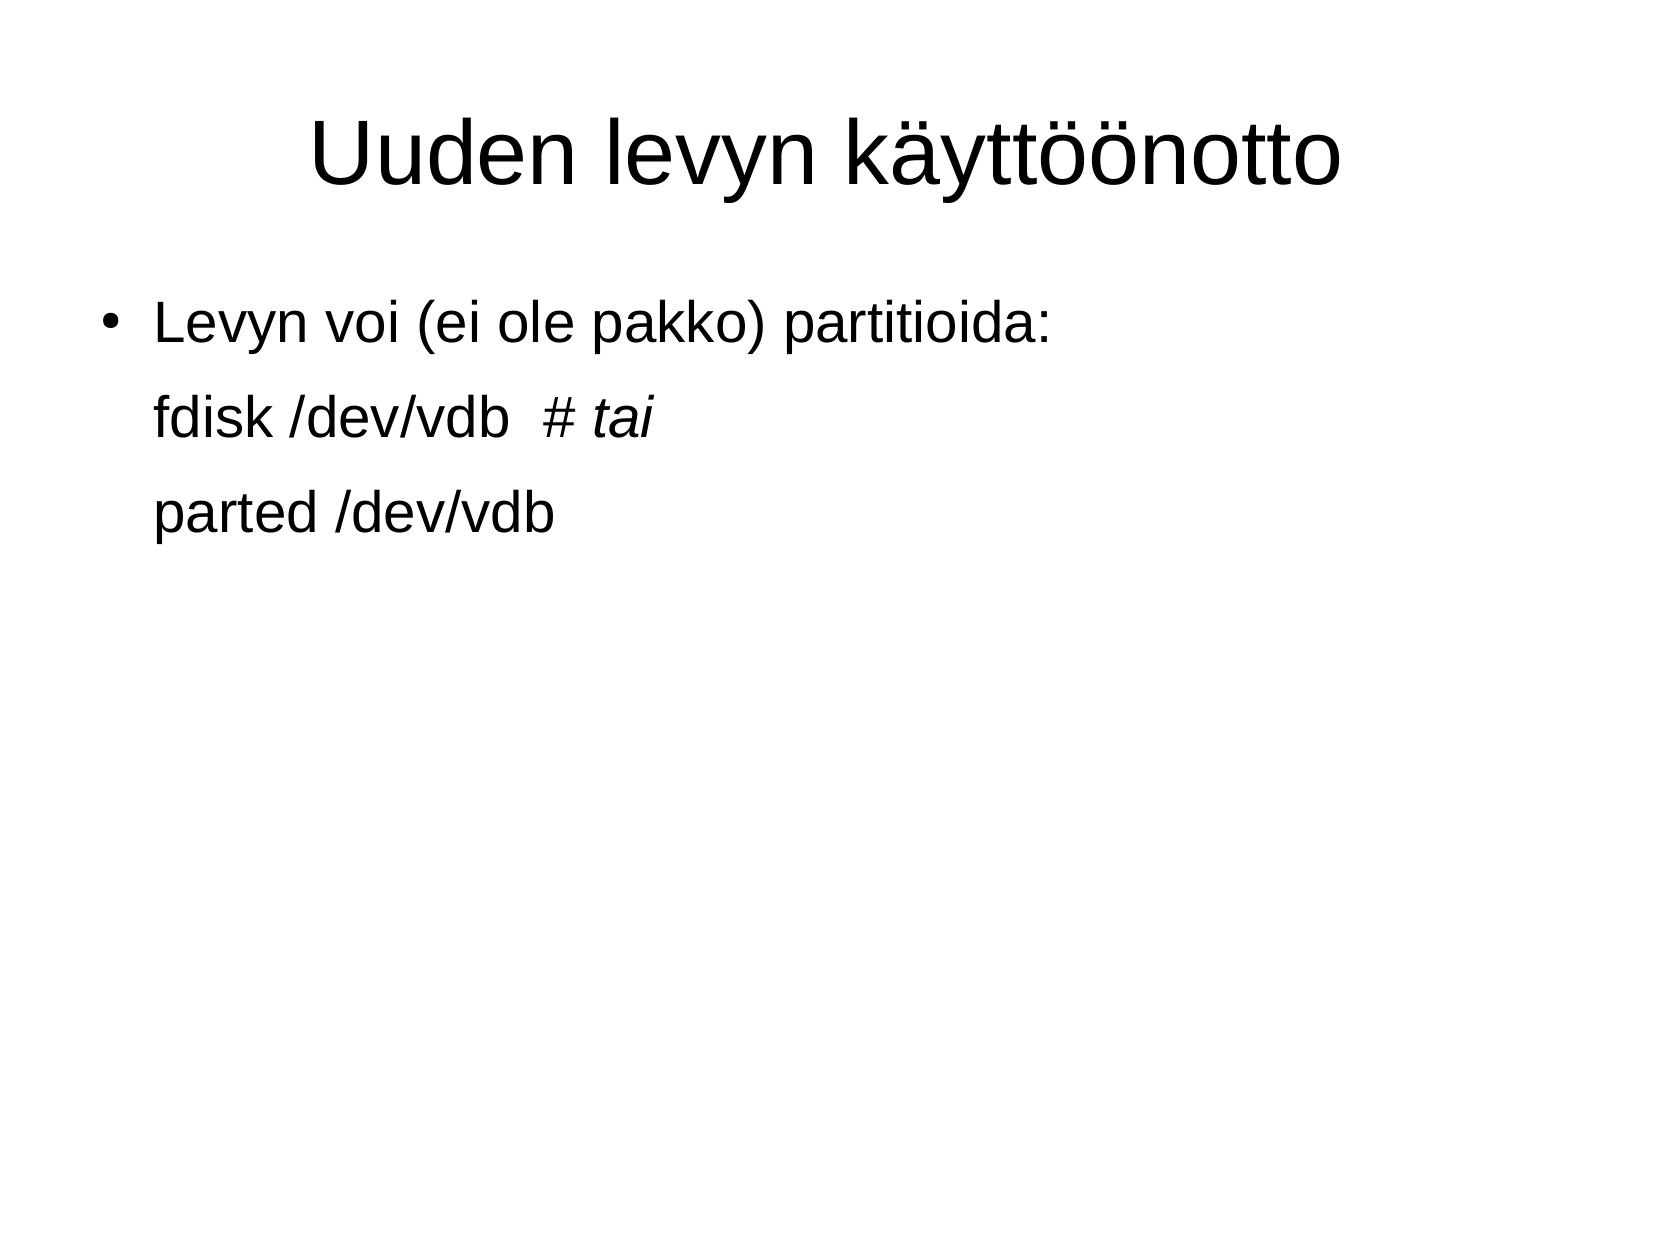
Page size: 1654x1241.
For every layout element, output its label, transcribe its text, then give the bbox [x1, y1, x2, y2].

list Levyn voi (ei ole pakko) partitioida: fdisk /dev/vdb # tai parted /dev/vdb [82, 290, 1571, 1010]
title Uuden levyn käyttöönotto [82, 49, 1571, 257]
